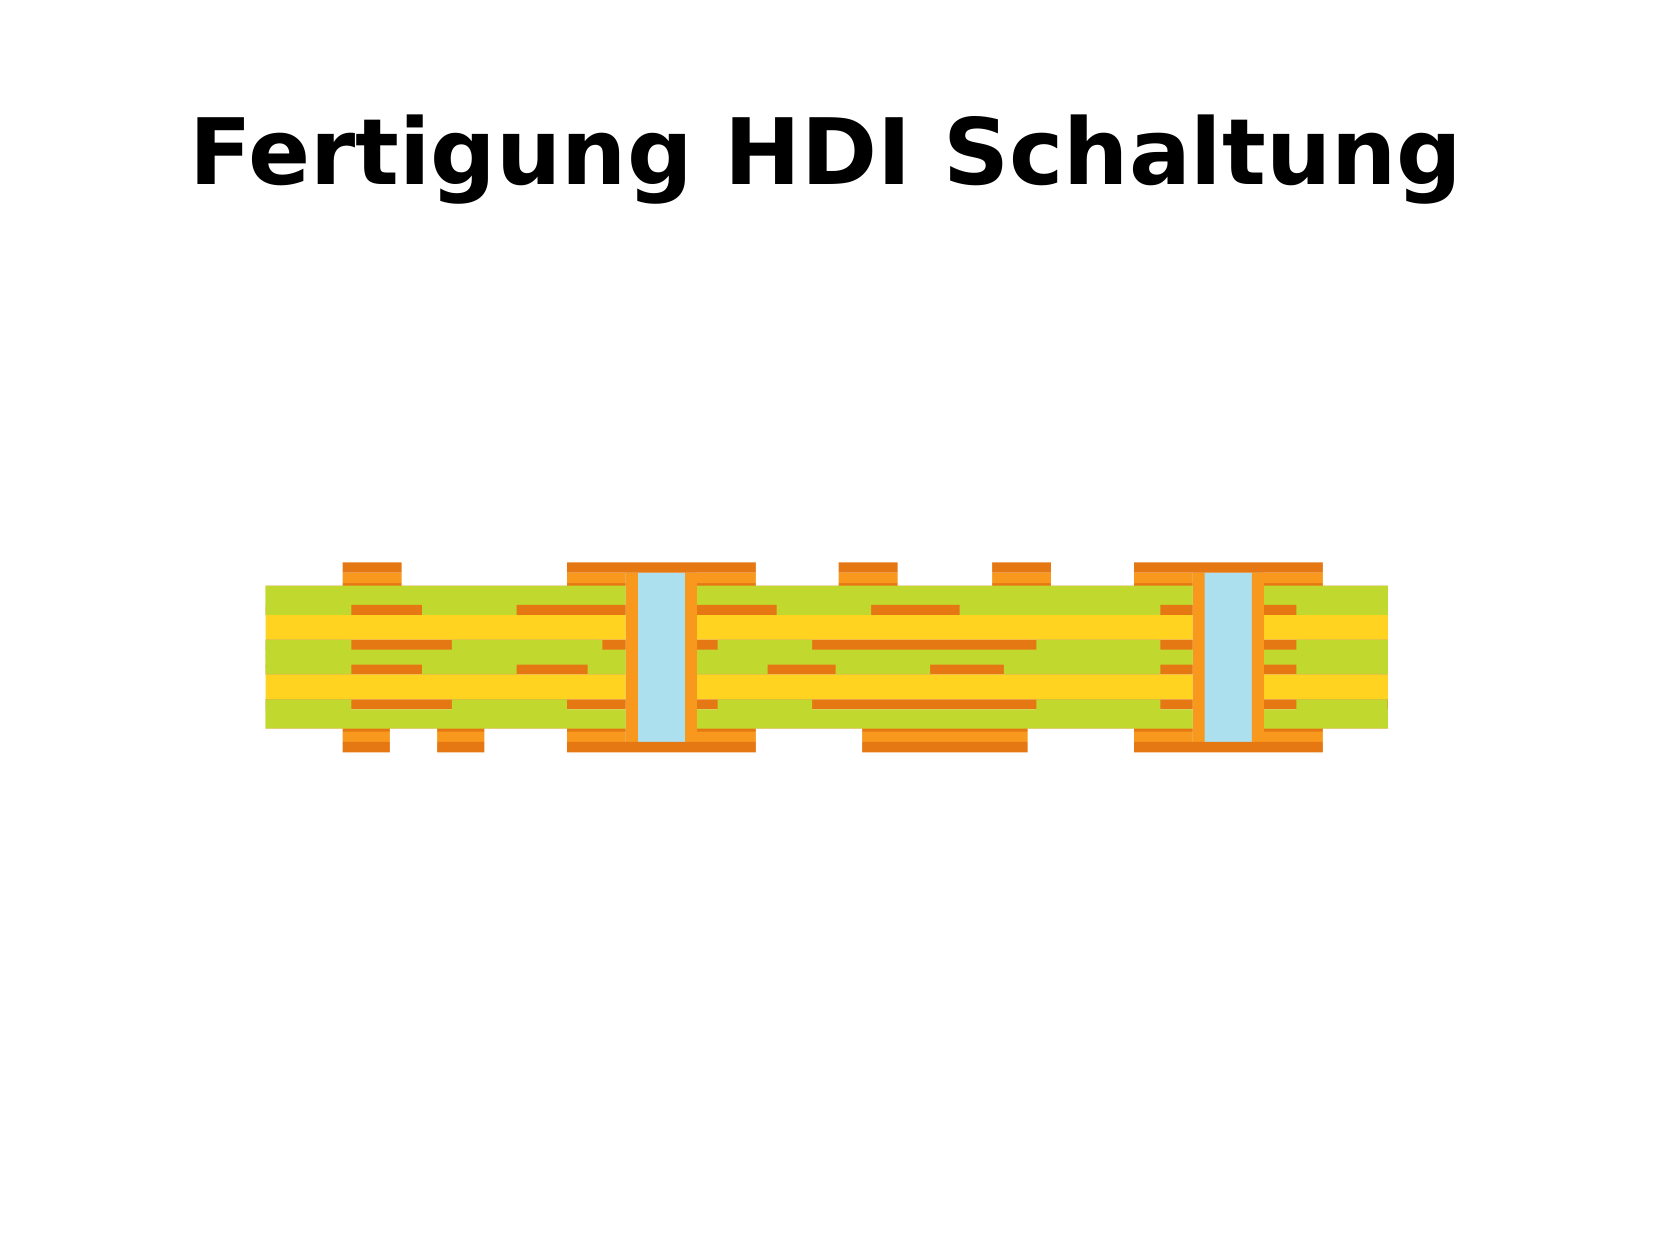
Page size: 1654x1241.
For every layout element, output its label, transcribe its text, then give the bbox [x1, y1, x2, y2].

title Fertigung HDI Schaltung [82, 49, 1571, 257]
text_box [259, 558, 1394, 756]
